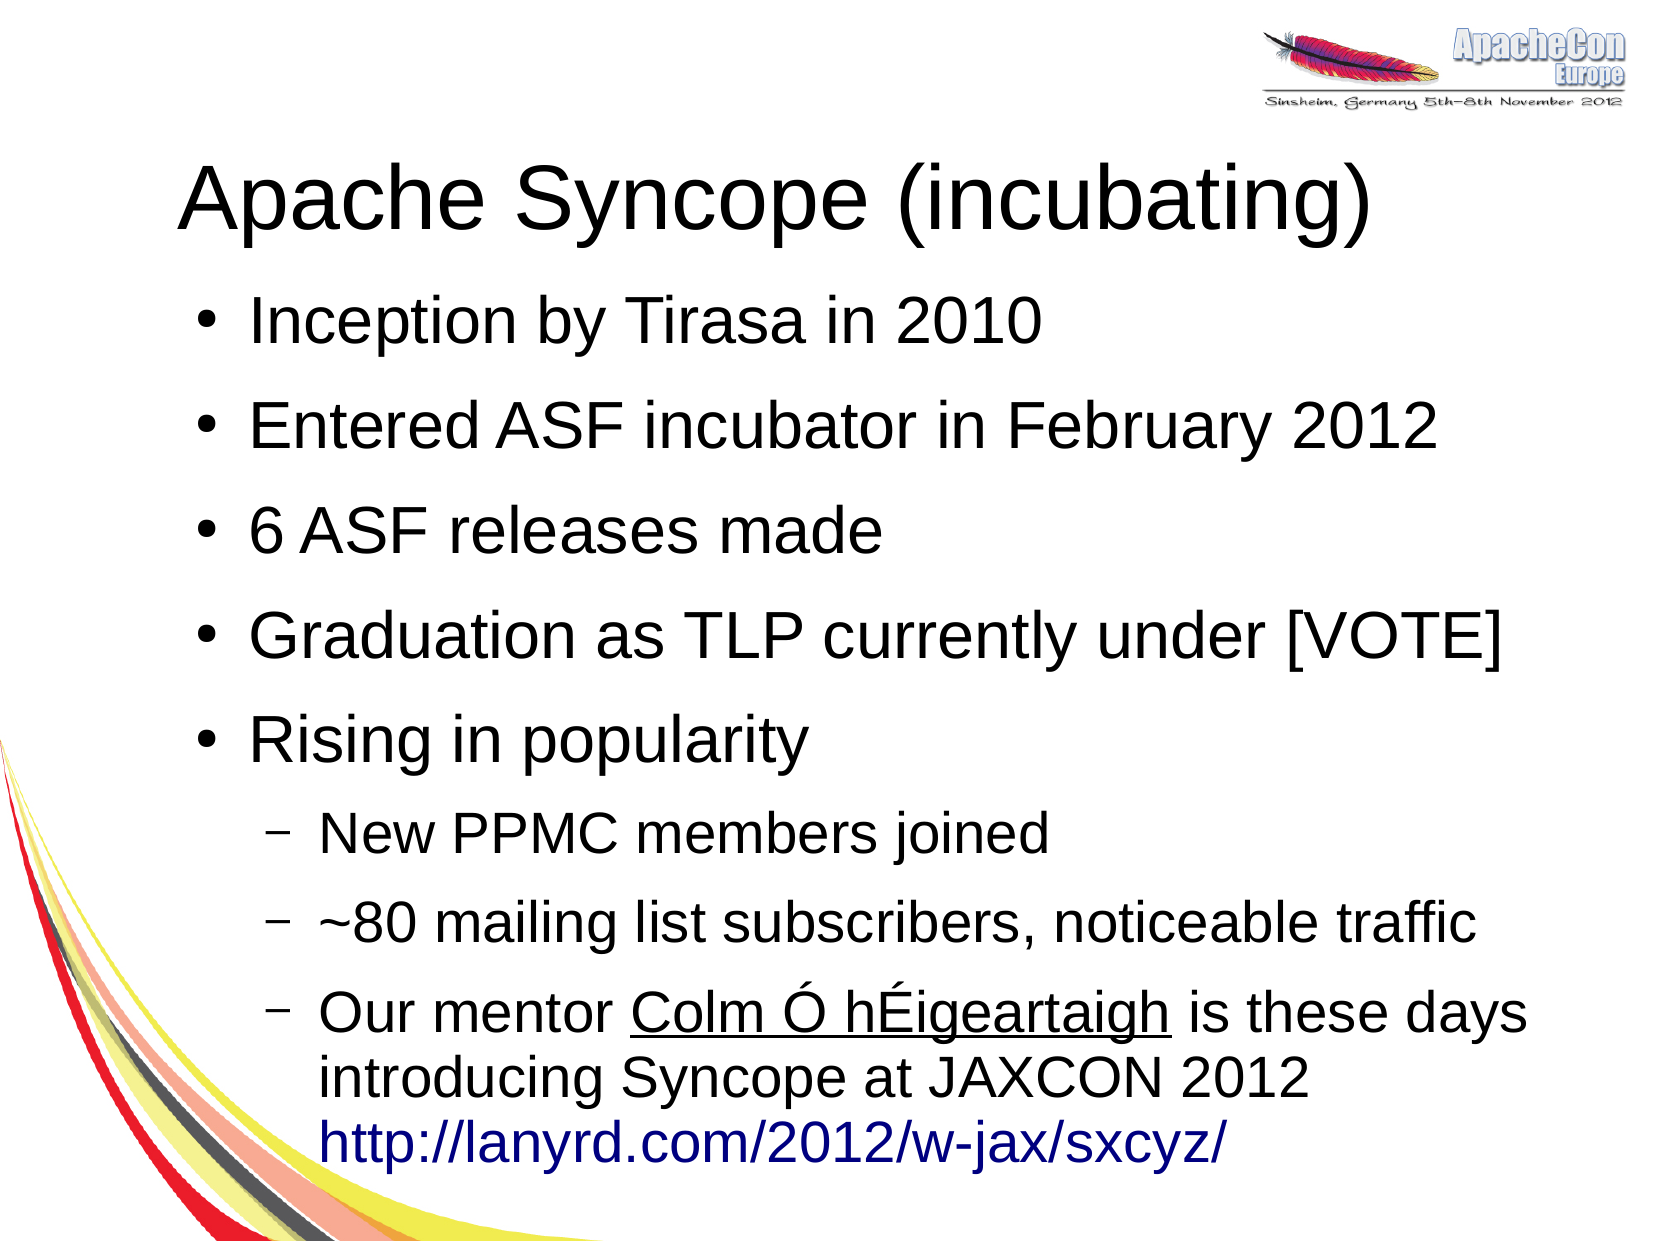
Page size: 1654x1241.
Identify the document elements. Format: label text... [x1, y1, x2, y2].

title Apache Syncope (incubating) [177, 146, 1536, 250]
list Inception by Tirasa in 2010 Entered ASF incubator in February 2012 6 ASF releases made Graduation as TLP currently under [VOTE] Rising in popularity New PPMC members joined ~80 mailing list subscribers, noticeable traffic Our mentor Colm Ó hÉigeartaigh is these days introducing Syncope at JAXCON 2012 http://lanyrd.com/2012/w-jax/sxcyz/ [177, 283, 1536, 1175]
picture [0, 0, 1654, 1241]
